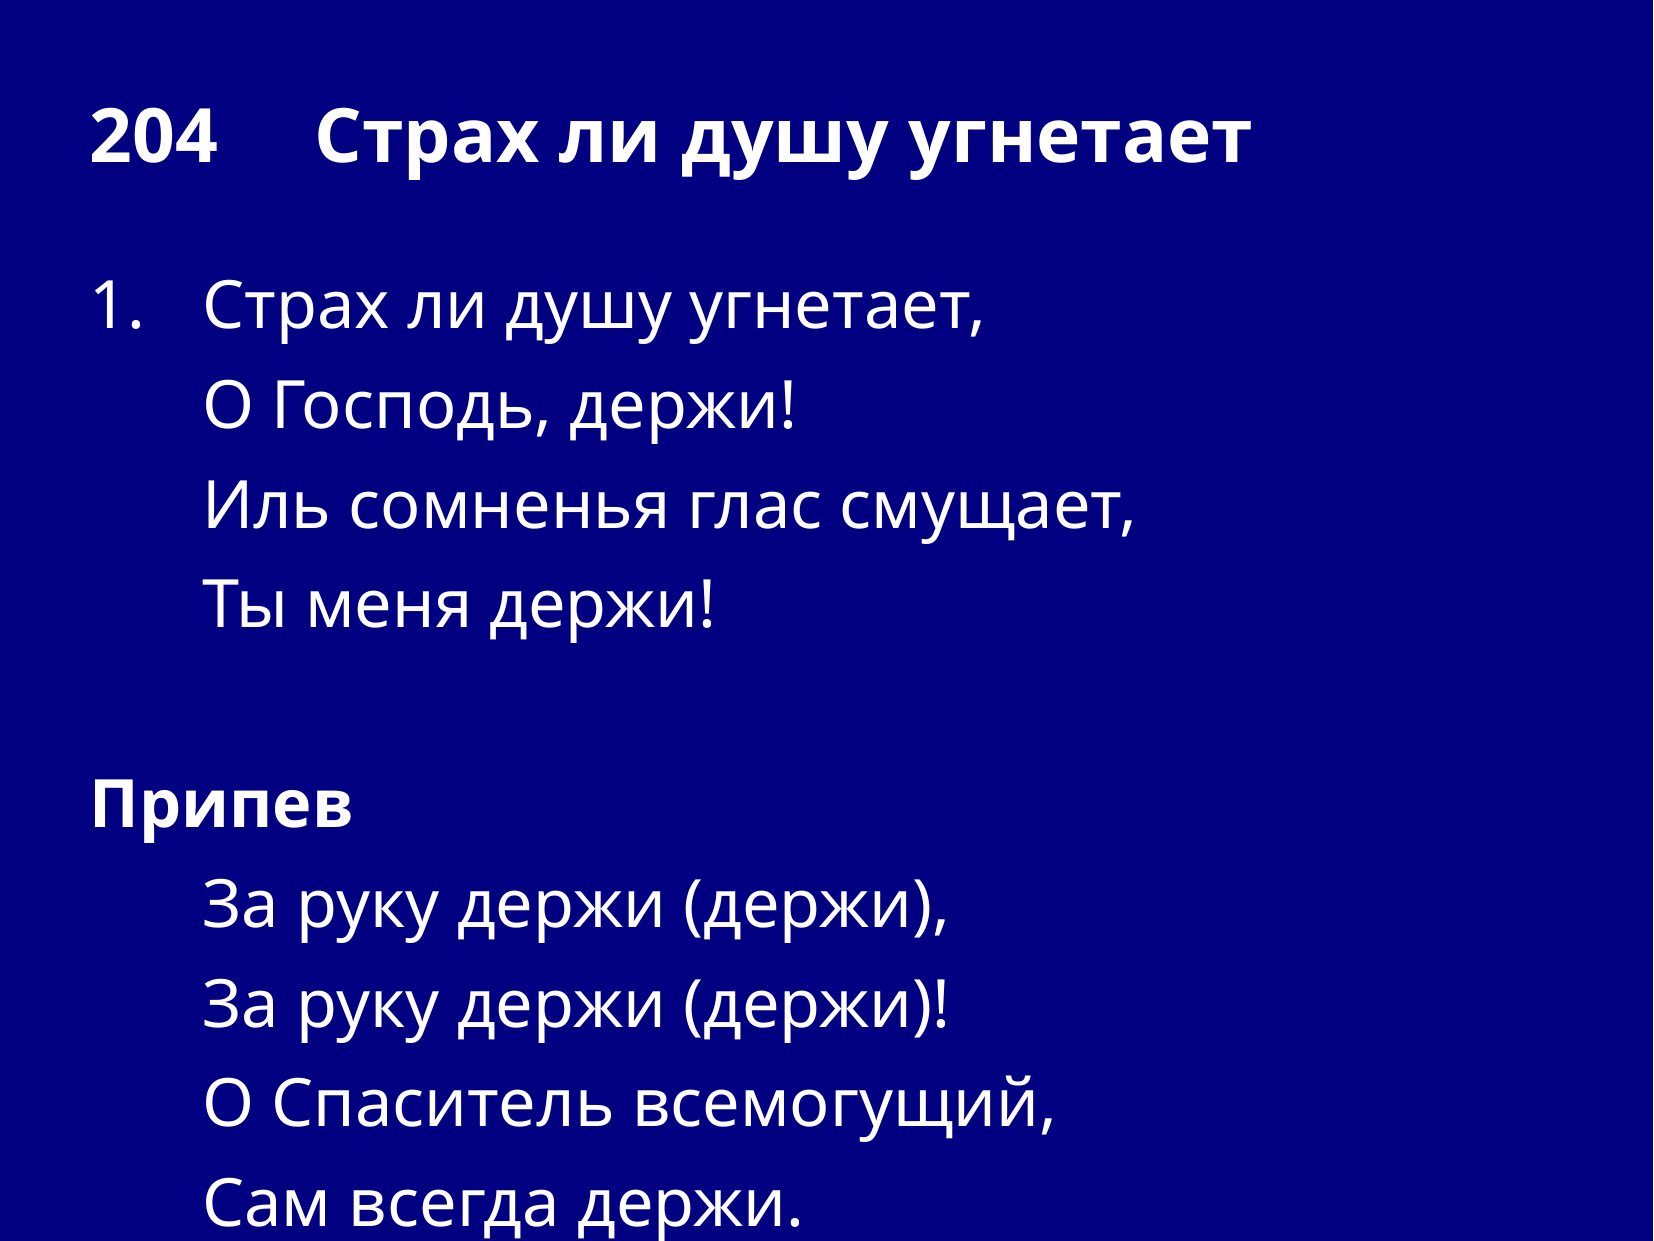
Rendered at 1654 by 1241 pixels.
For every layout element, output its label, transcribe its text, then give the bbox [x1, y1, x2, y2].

text_box 204 Страх ли душу угнетает [75, 75, 1576, 188]
text_box 1. Страх ли душу угнетает, О Господь, держи! Иль сомненья глас смущает, Ты меня держи! Припев За руку держи (держи), За руку держи (держи)! О Спаситель всемогущий, Сам всегда держи. [75, 188, 1576, 1163]
